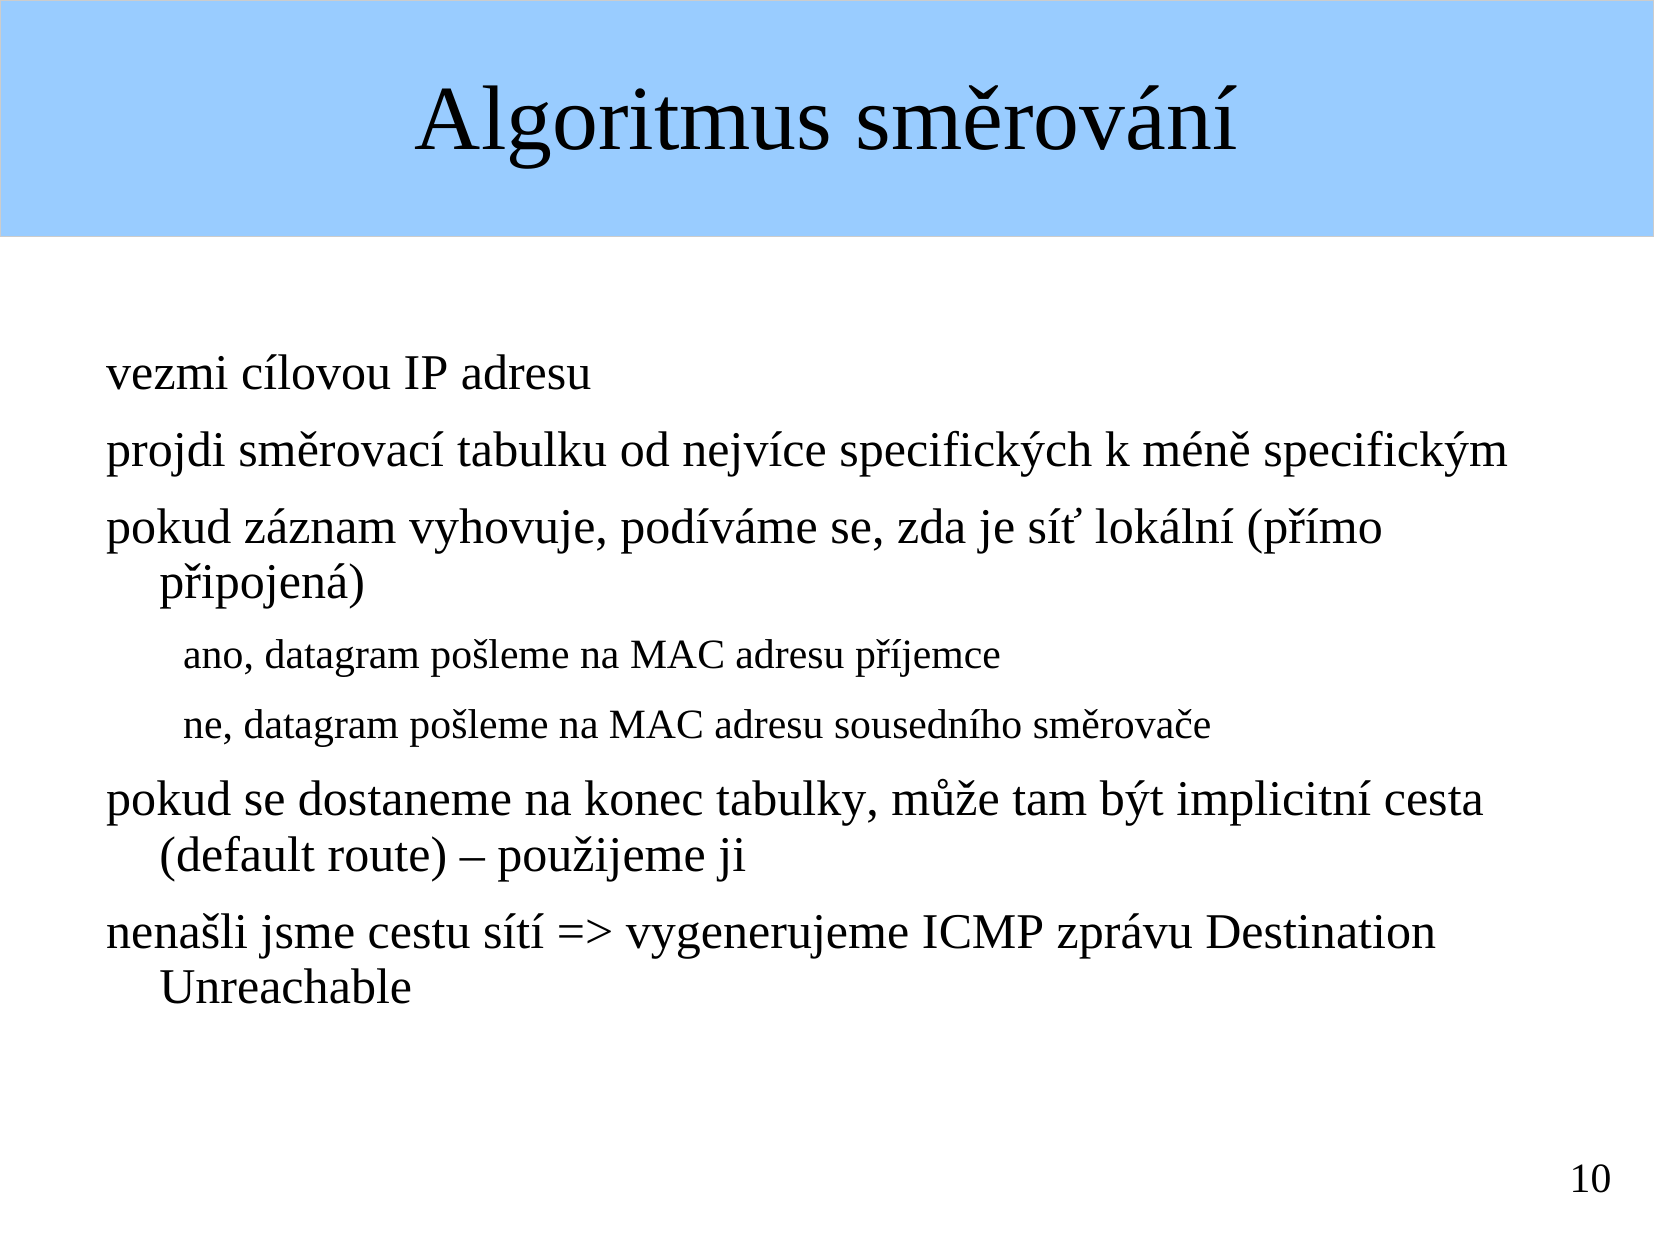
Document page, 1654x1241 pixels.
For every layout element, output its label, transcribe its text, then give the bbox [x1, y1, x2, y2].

title Algoritmus směrování [0, 0, 1654, 237]
list vezmi cílovou IP adresu projdi směrovací tabulku od nejvíce specifických k méně specifickým pokud záznam vyhovuje, podíváme se, zda je síť lokální (přímo připojená) ano, datagram pošleme na MAC adresu příjemce ne, datagram pošleme na MAC adresu sousedního směrovače pokud se dostaneme na konec tabulky, může tam být implicitní cesta (default route) – použijeme ji nenašli jsme cestu sítí => vygenerujeme ICMP zprávu Destination Unreachable [88, 344, 1565, 1015]
